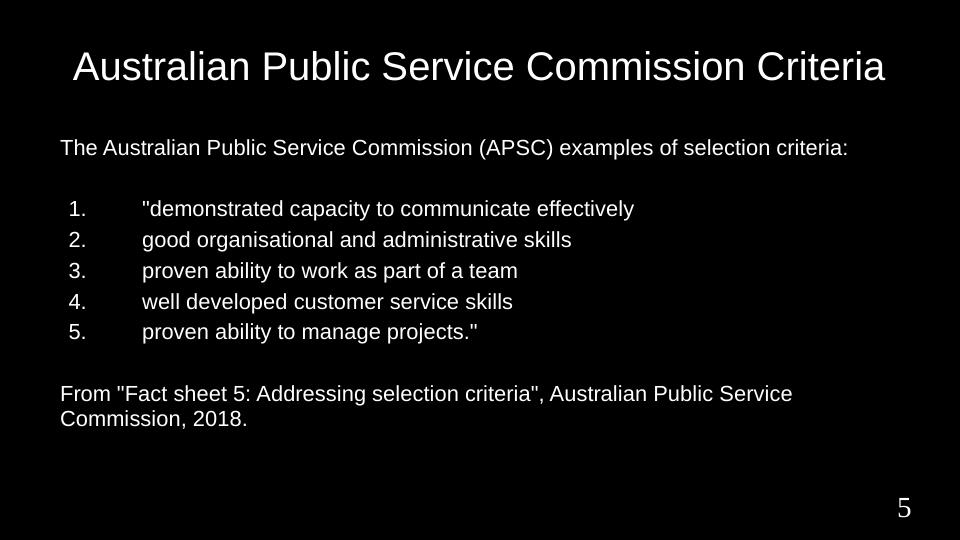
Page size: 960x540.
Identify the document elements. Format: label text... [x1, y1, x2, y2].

title Australian Public Service Commission Criteria [47, 21, 912, 112]
list The Australian Public Service Commission (APSC) examples of selection criteria: "demonstrated capacity to communicate effectively good organisational and administrative skills proven ability to work as part of a team well developed customer service skills proven ability to manage projects." From "Fact sheet 5: Addressing selection criteria", Australian Public Service Commission, 2018. [60, 134, 856, 449]
